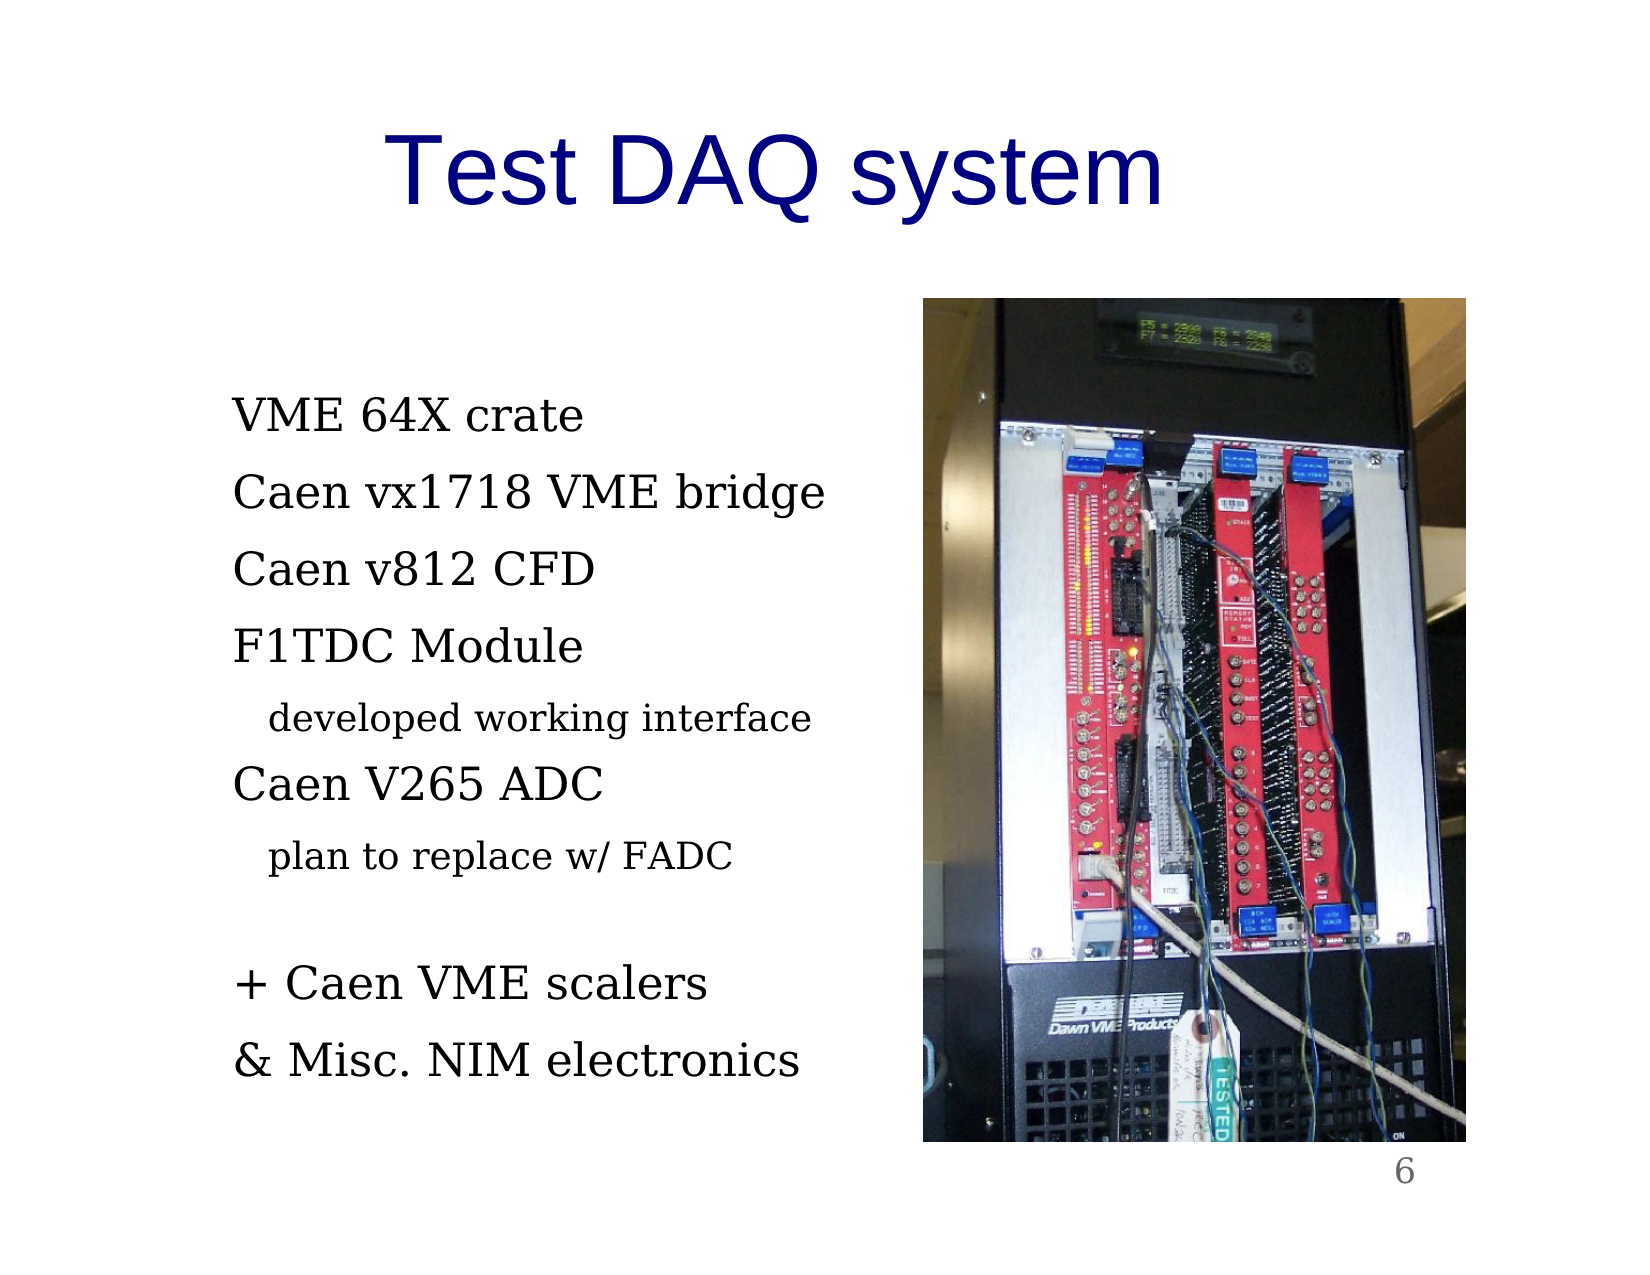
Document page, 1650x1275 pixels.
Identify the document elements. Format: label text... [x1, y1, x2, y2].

text_box Test DAQ system [383, 114, 1475, 329]
text_box <number> [1394, 1151, 1591, 1192]
picture [923, 298, 1466, 1143]
list VME 64X crate Caen vx1718 VME bridge Caen v812 CFD F1TDC Module developed working interface Caen V265 ADC plan to replace w/ FADC + Caen VME scalers & Misc. NIM electronics [161, 281, 880, 1088]
